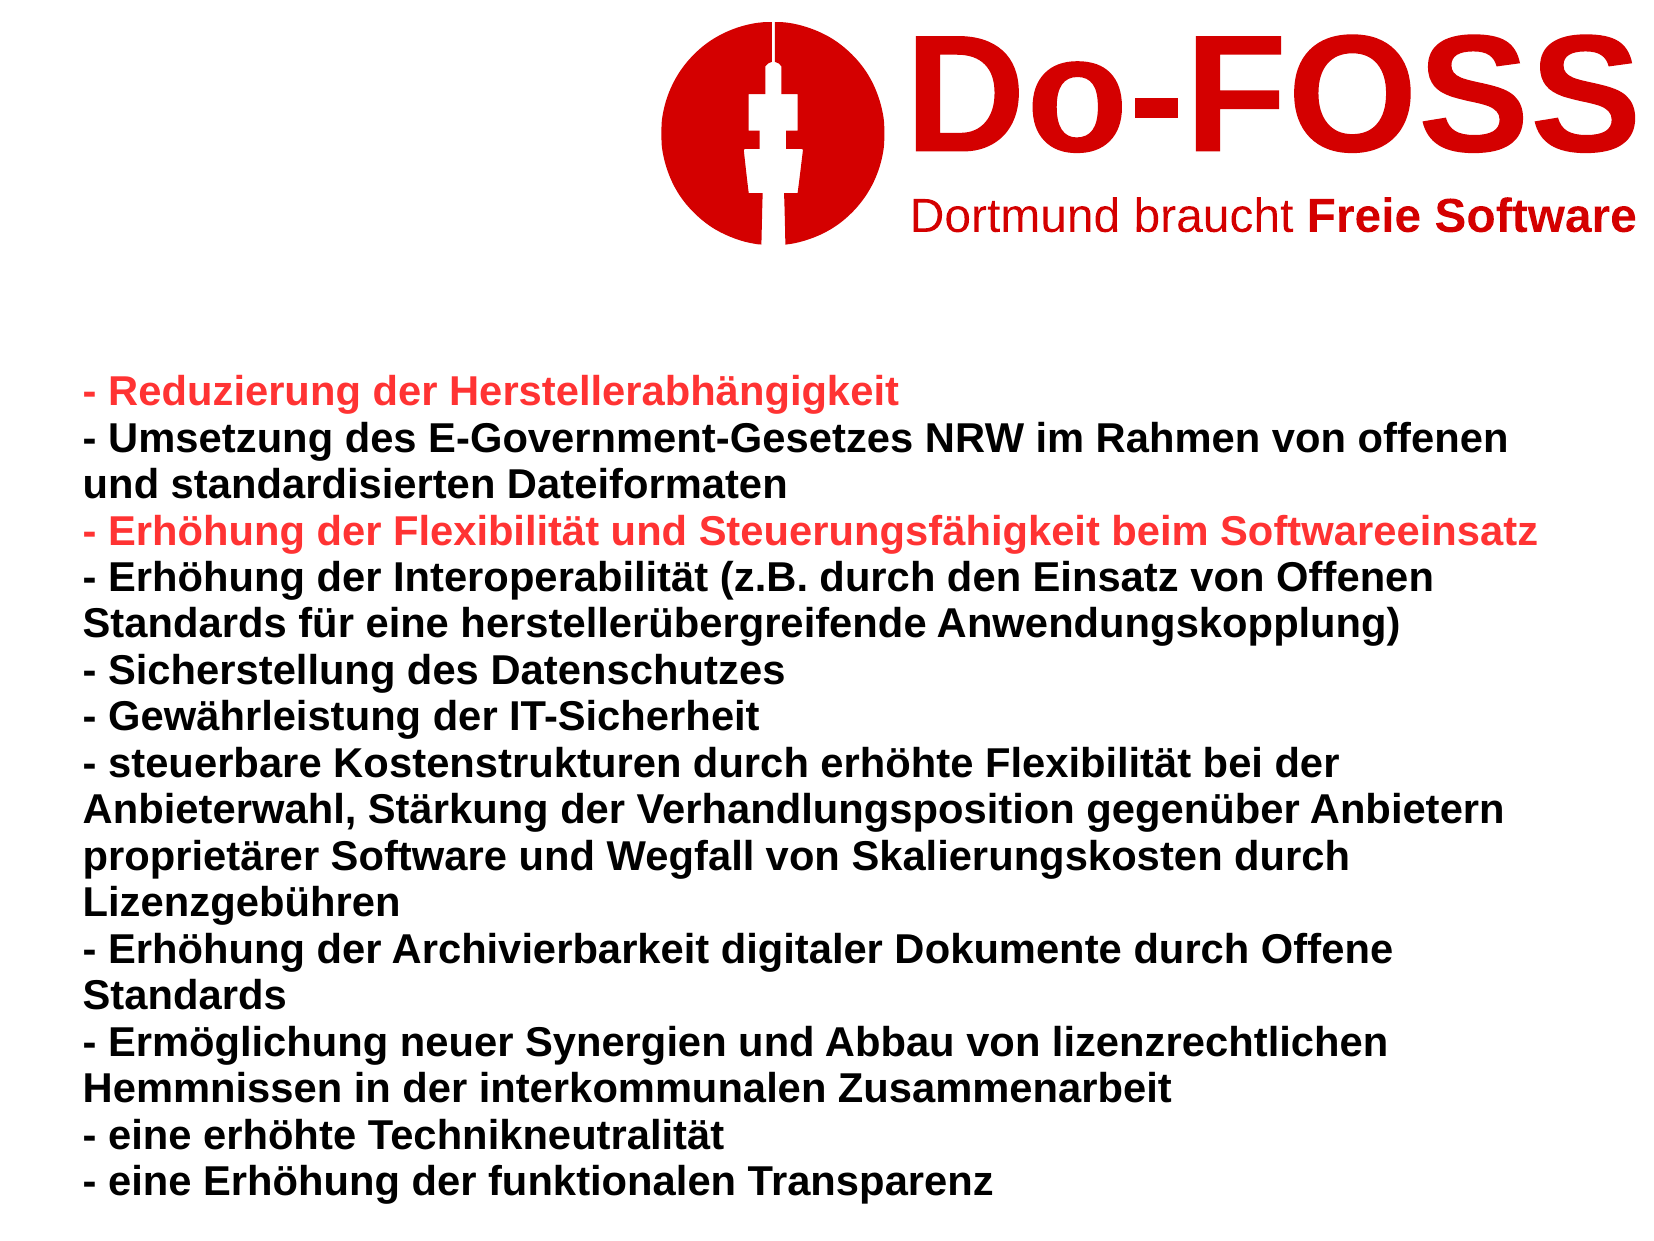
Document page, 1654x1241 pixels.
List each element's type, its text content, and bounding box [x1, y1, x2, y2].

text_box - Reduzierung der Herstellerabhängigkeit - Umsetzung des E-Government-Gesetzes NRW im Rahmen von offenen und standardisierten Dateiformaten - Erhöhung der Flexibilität und Steuerungsfähigkeit beim Softwareeinsatz - Erhöhung der Interoperabilität (z.B. durch den Einsatz von Offenen Standards für eine herstellerübergreifende Anwendungskopplung) - Sicherstellung des Datenschutzes - Gewährleistung der IT-Sicherheit - steuerbare Kostenstrukturen durch erhöhte Flexibilität bei der Anbieterwahl, Stärkung der Verhandlungsposition gegenüber Anbietern proprietärer Software und Wegfall von Skalierungskosten durch Lizenzgebühren - Erhöhung der Archivierbarkeit digitaler Dokumente durch Offene Standards - Ermöglichung neuer Synergien und Abbau von lizenzrechtlichen Hemmnissen in der interkommunalen Zusammenarbeit - eine erhöhte Technikneutralität - eine Erhöhung der funktionalen Transparenz [82, 367, 1571, 1205]
